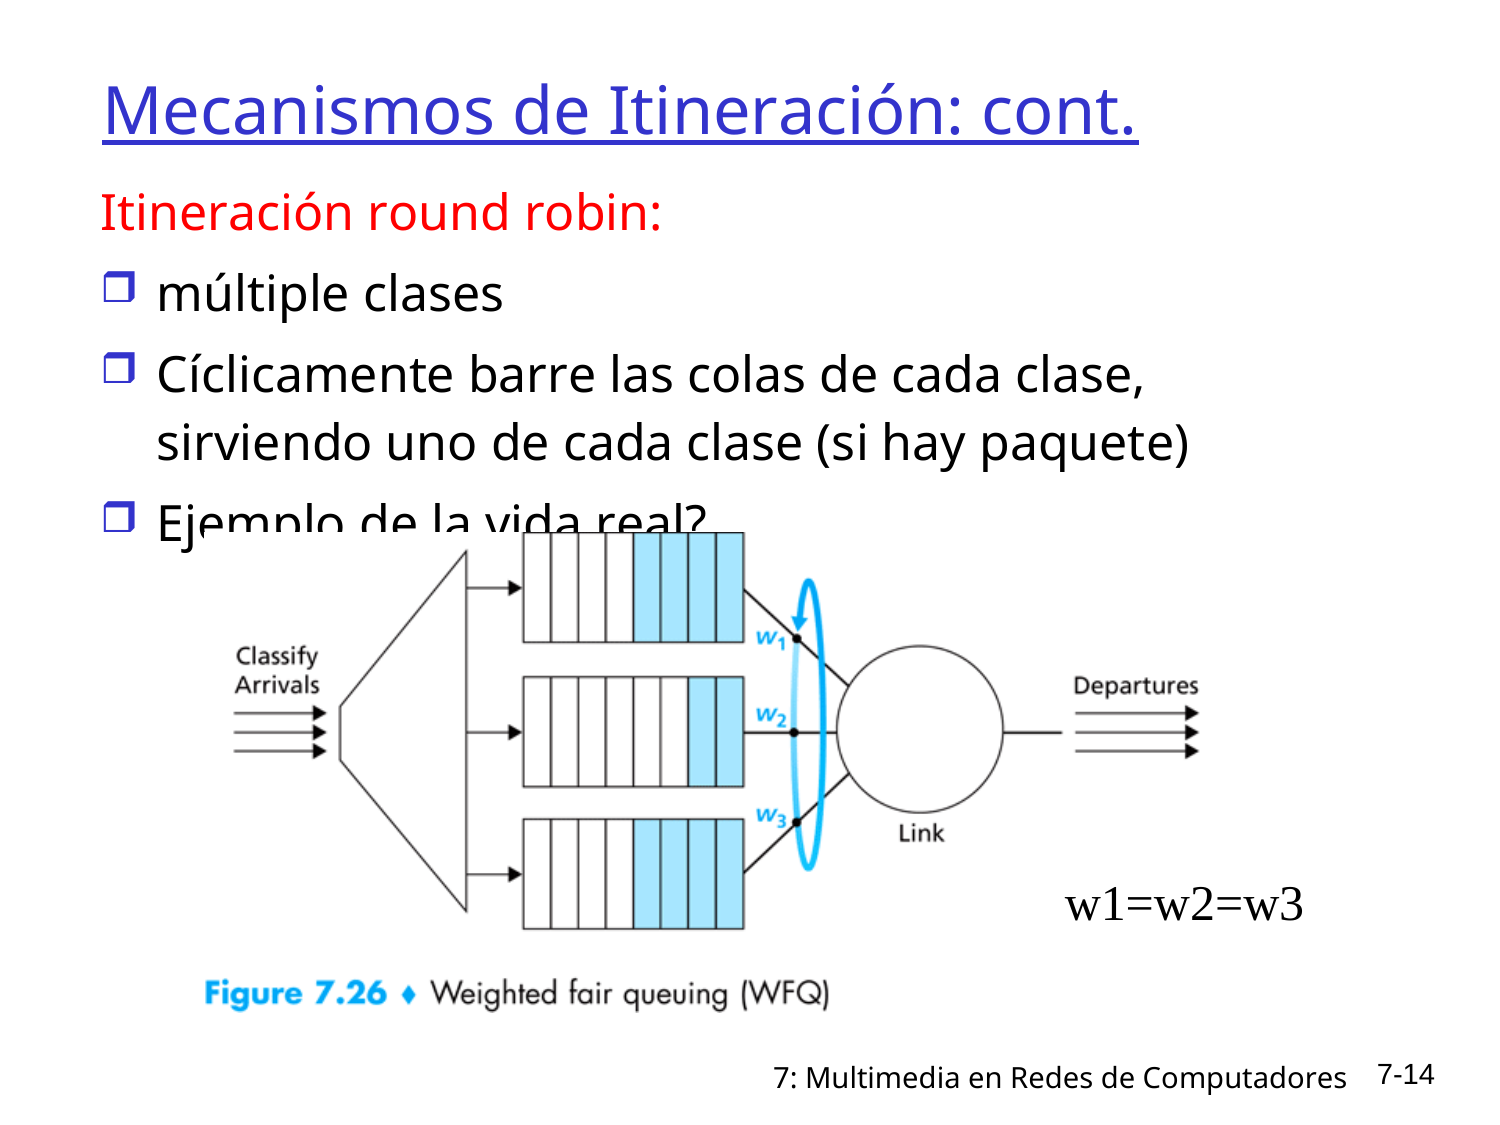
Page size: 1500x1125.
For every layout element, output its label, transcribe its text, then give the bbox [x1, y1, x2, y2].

text_box w1=w2=w3 [1050, 862, 1351, 938]
list Itineración round robin: múltiple clases Cíclicamente barre las colas de cada clase, sirviendo uno de cada clase (si hay paquete) Ejemplo de la vida real? [85, 169, 1361, 514]
picture [204, 532, 1201, 1013]
title Mecanismos de Itineración: cont. [87, 37, 1363, 181]
